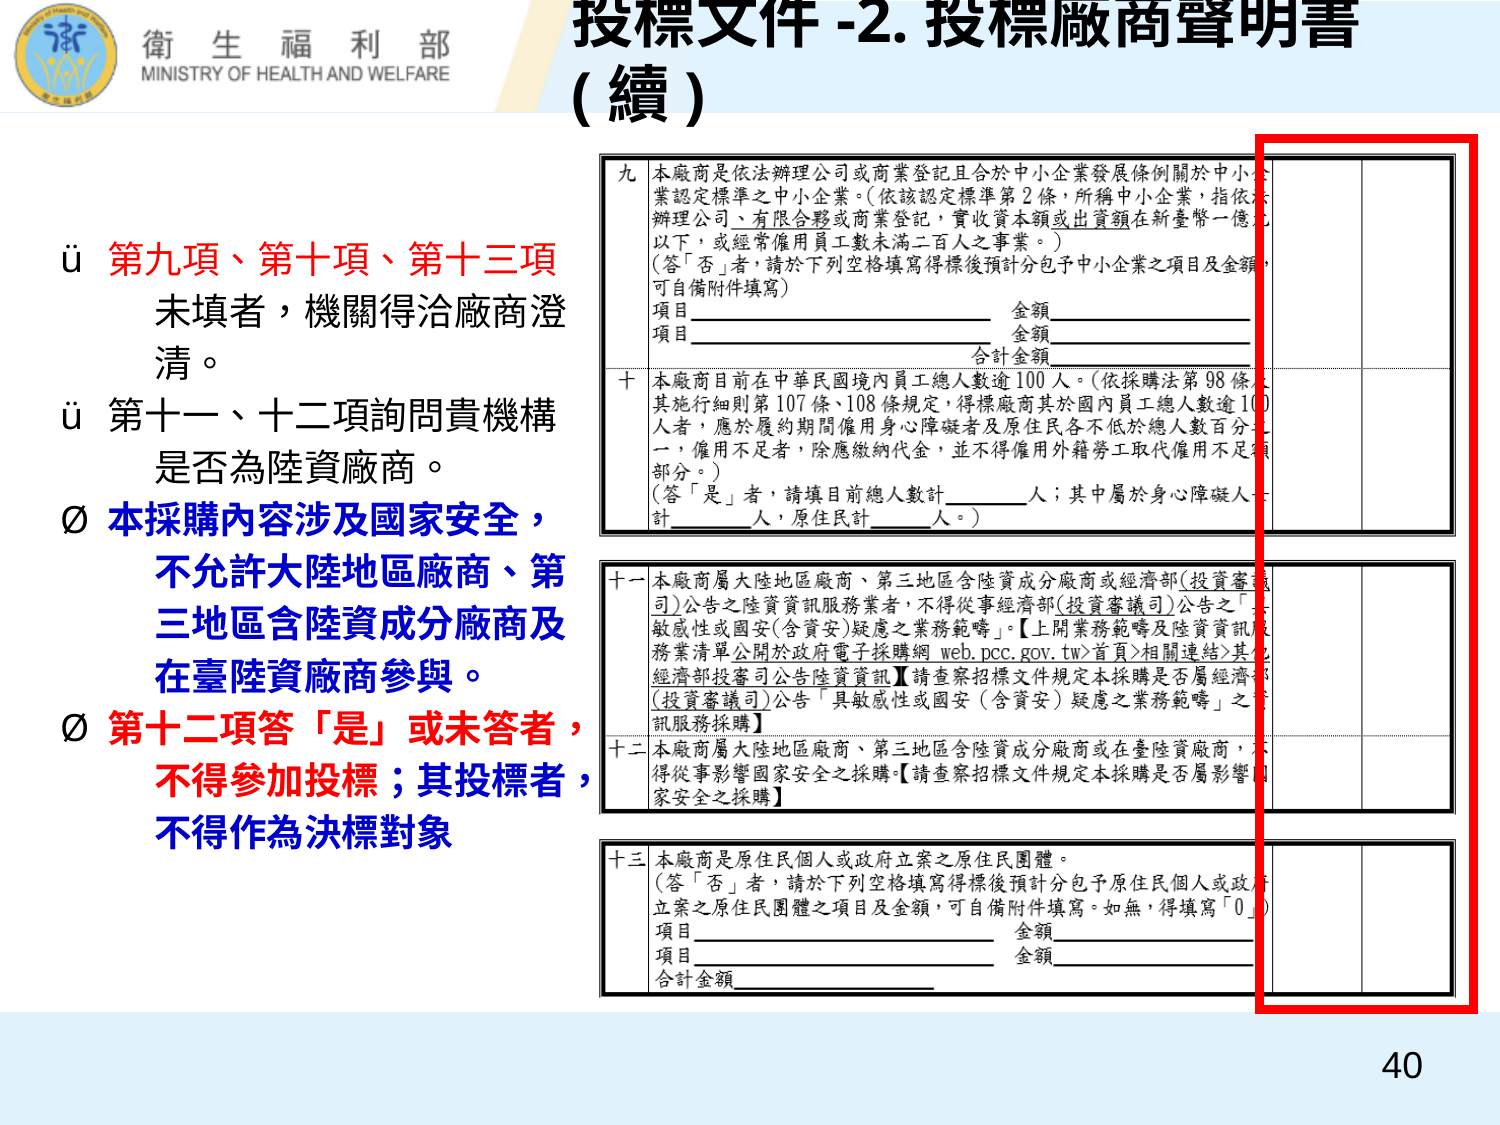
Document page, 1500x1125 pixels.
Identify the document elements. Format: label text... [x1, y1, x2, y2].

picture [578, 138, 1255, 1010]
text_box 投標文件-2.投標廠商聲明書(續) [556, 9, 1500, 101]
picture [1264, 143, 1469, 1005]
text_box 40 [1366, 1033, 1459, 1094]
text_box 第九項、第十項、第十三項未填者，機關得洽廠商澄清。 第十一、十二項詢問貴機構是否為陸資廠商。 本採購內容涉及國家安全，不允許大陸地區廠商、第三地區含陸資成分廠商及在臺陸資廠商參與。 第十二項答「是」或未答者，不得參加投標；其投標者，不得作為決標對象 [45, 221, 610, 811]
